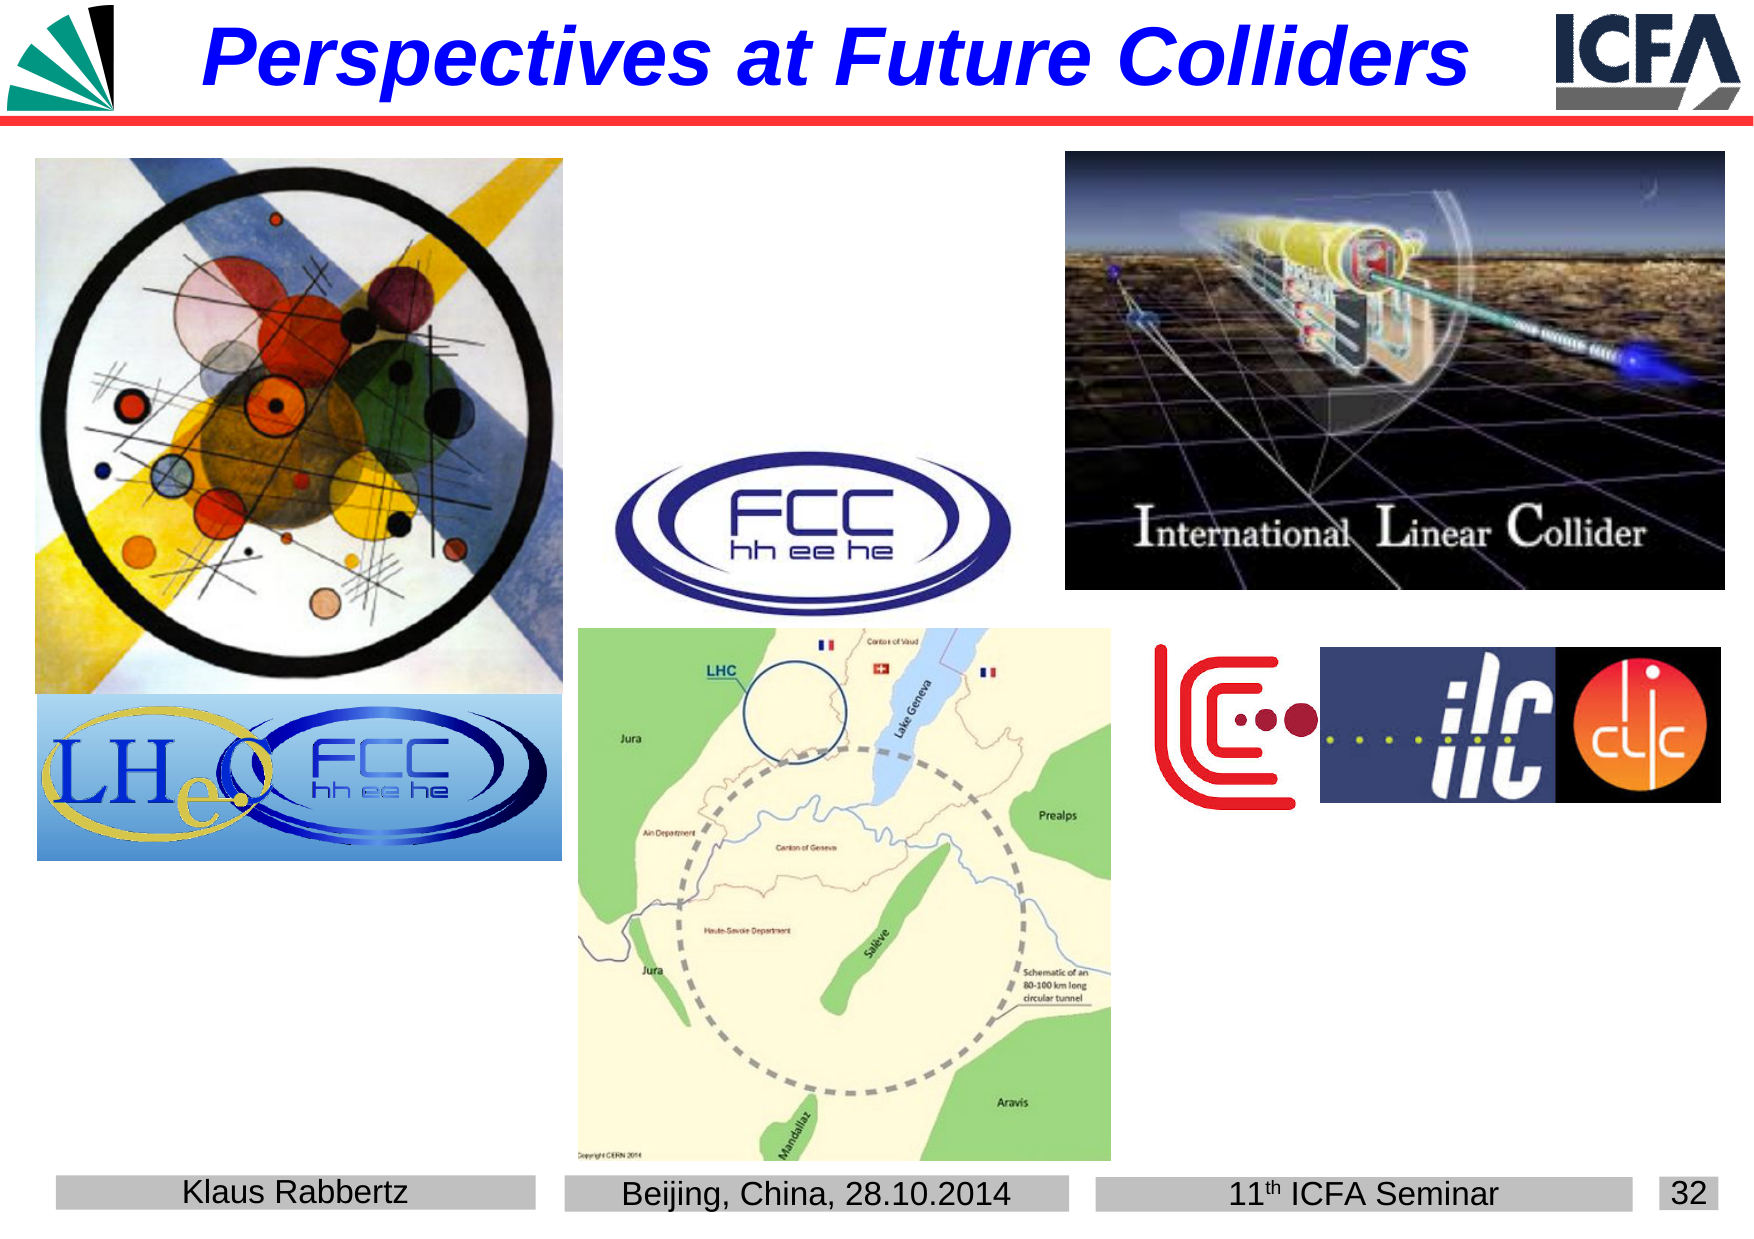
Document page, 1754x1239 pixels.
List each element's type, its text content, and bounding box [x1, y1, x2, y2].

picture [7, 5, 114, 112]
title Perspectives at Future Colliders [129, 0, 1545, 114]
picture [35, 158, 563, 861]
picture [1150, 642, 1721, 812]
picture [1556, 14, 1741, 110]
picture [1065, 151, 1725, 590]
picture [578, 442, 1111, 1162]
